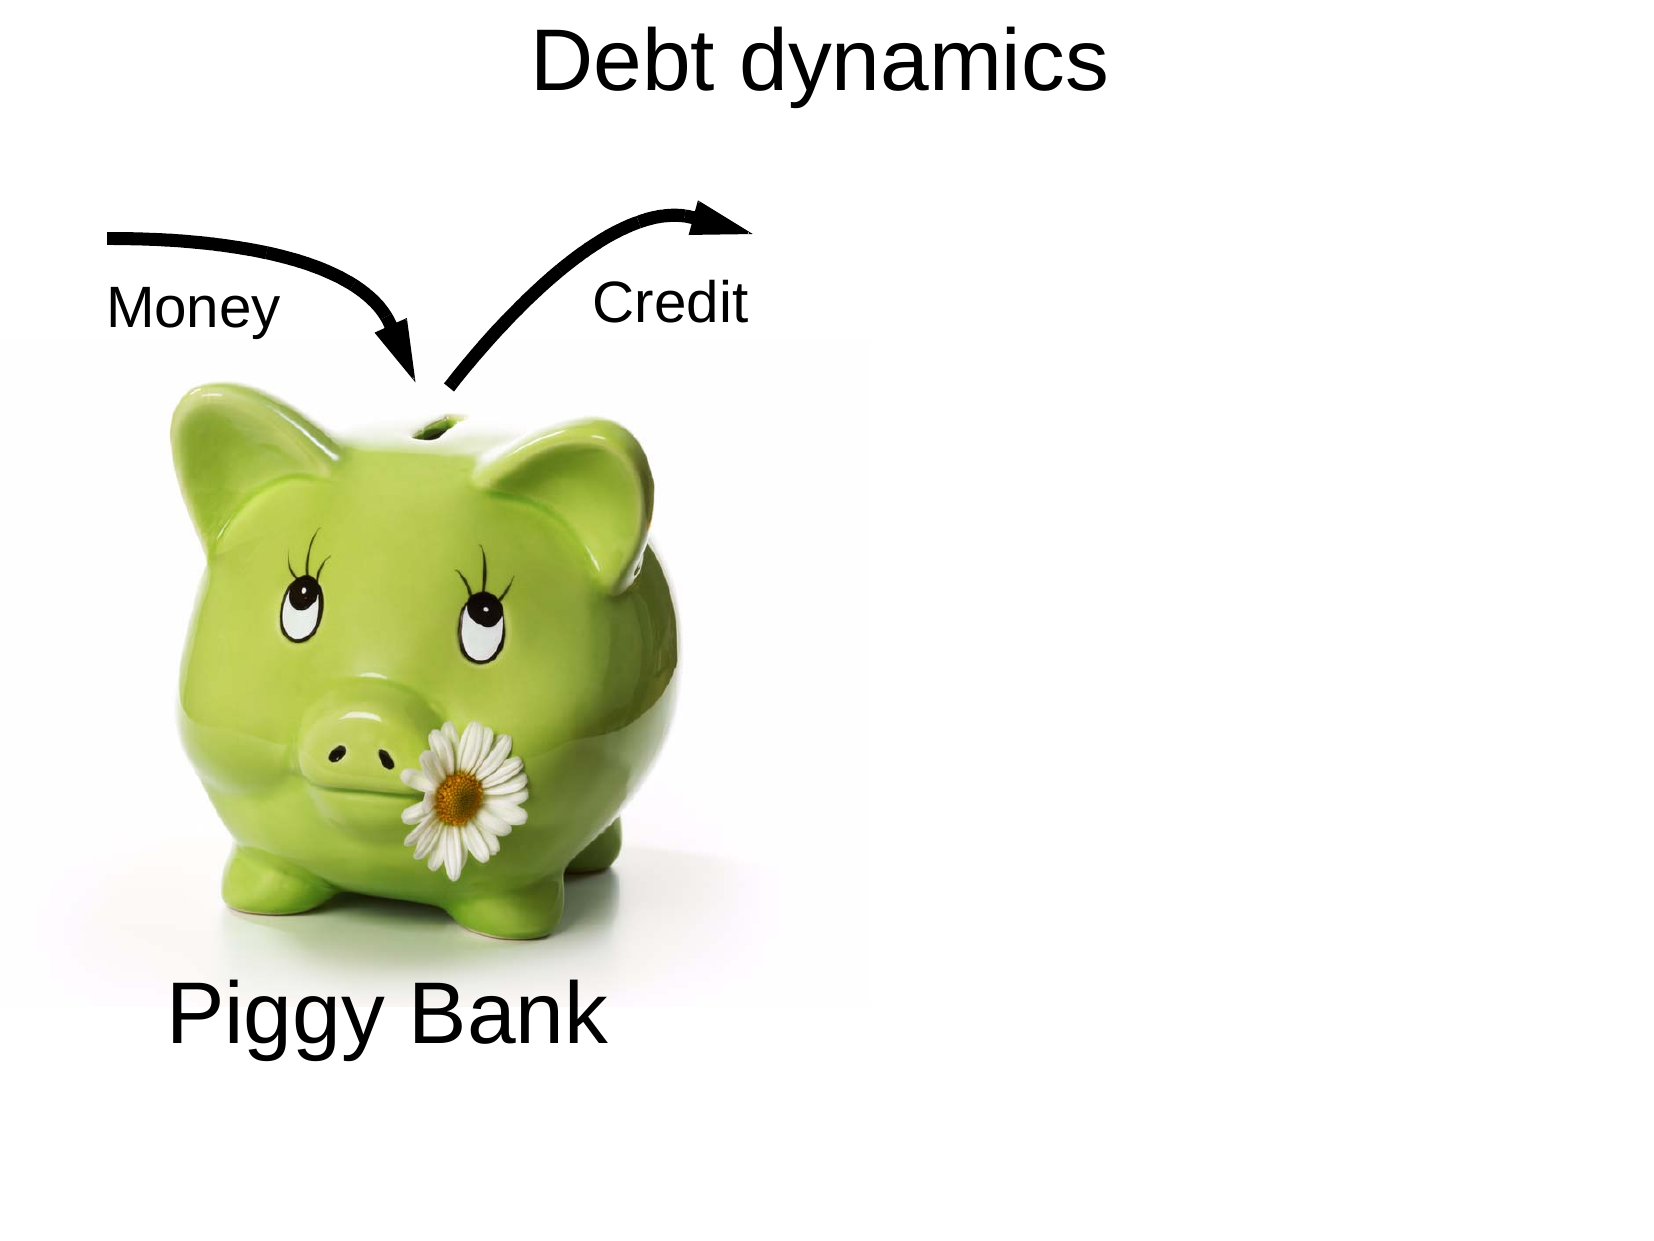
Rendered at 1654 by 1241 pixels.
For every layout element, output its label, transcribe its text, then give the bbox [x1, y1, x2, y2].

text_box Credit [592, 269, 753, 338]
text_box Piggy Bank [166, 964, 620, 1066]
picture [0, 338, 871, 1007]
text_box Debt dynamics [530, 11, 1124, 113]
text_box [443, 200, 753, 392]
text_box [107, 232, 416, 383]
text_box Money [106, 274, 286, 342]
